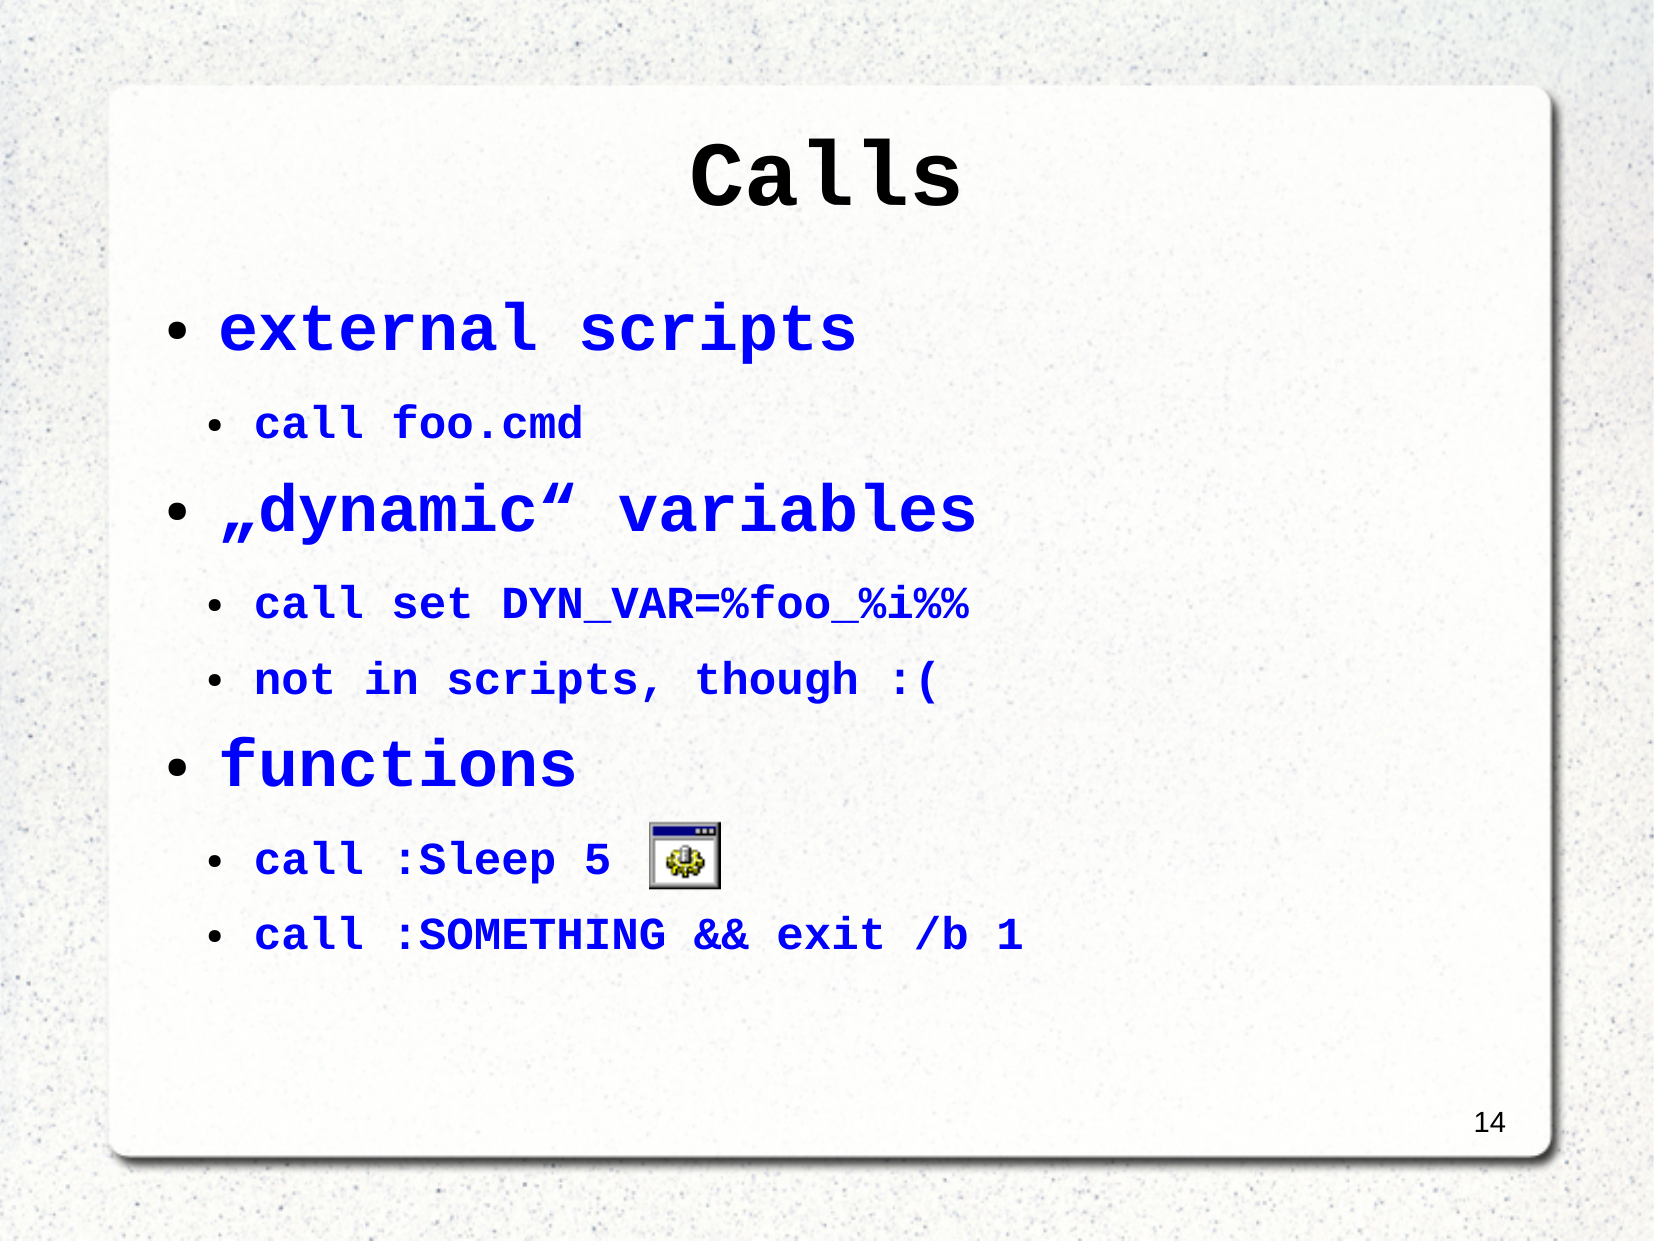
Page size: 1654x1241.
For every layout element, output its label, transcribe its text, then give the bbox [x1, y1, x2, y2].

list external scripts call foo.cmd „dynamic“ variables call set DYN_VAR=%foo_%i%% not in scripts, though :( functions call :Sleep 5 call :SOMETHING && exit /b 1 [147, 295, 1506, 1114]
picture [0, 0, 1654, 1241]
title Calls [118, 96, 1536, 266]
